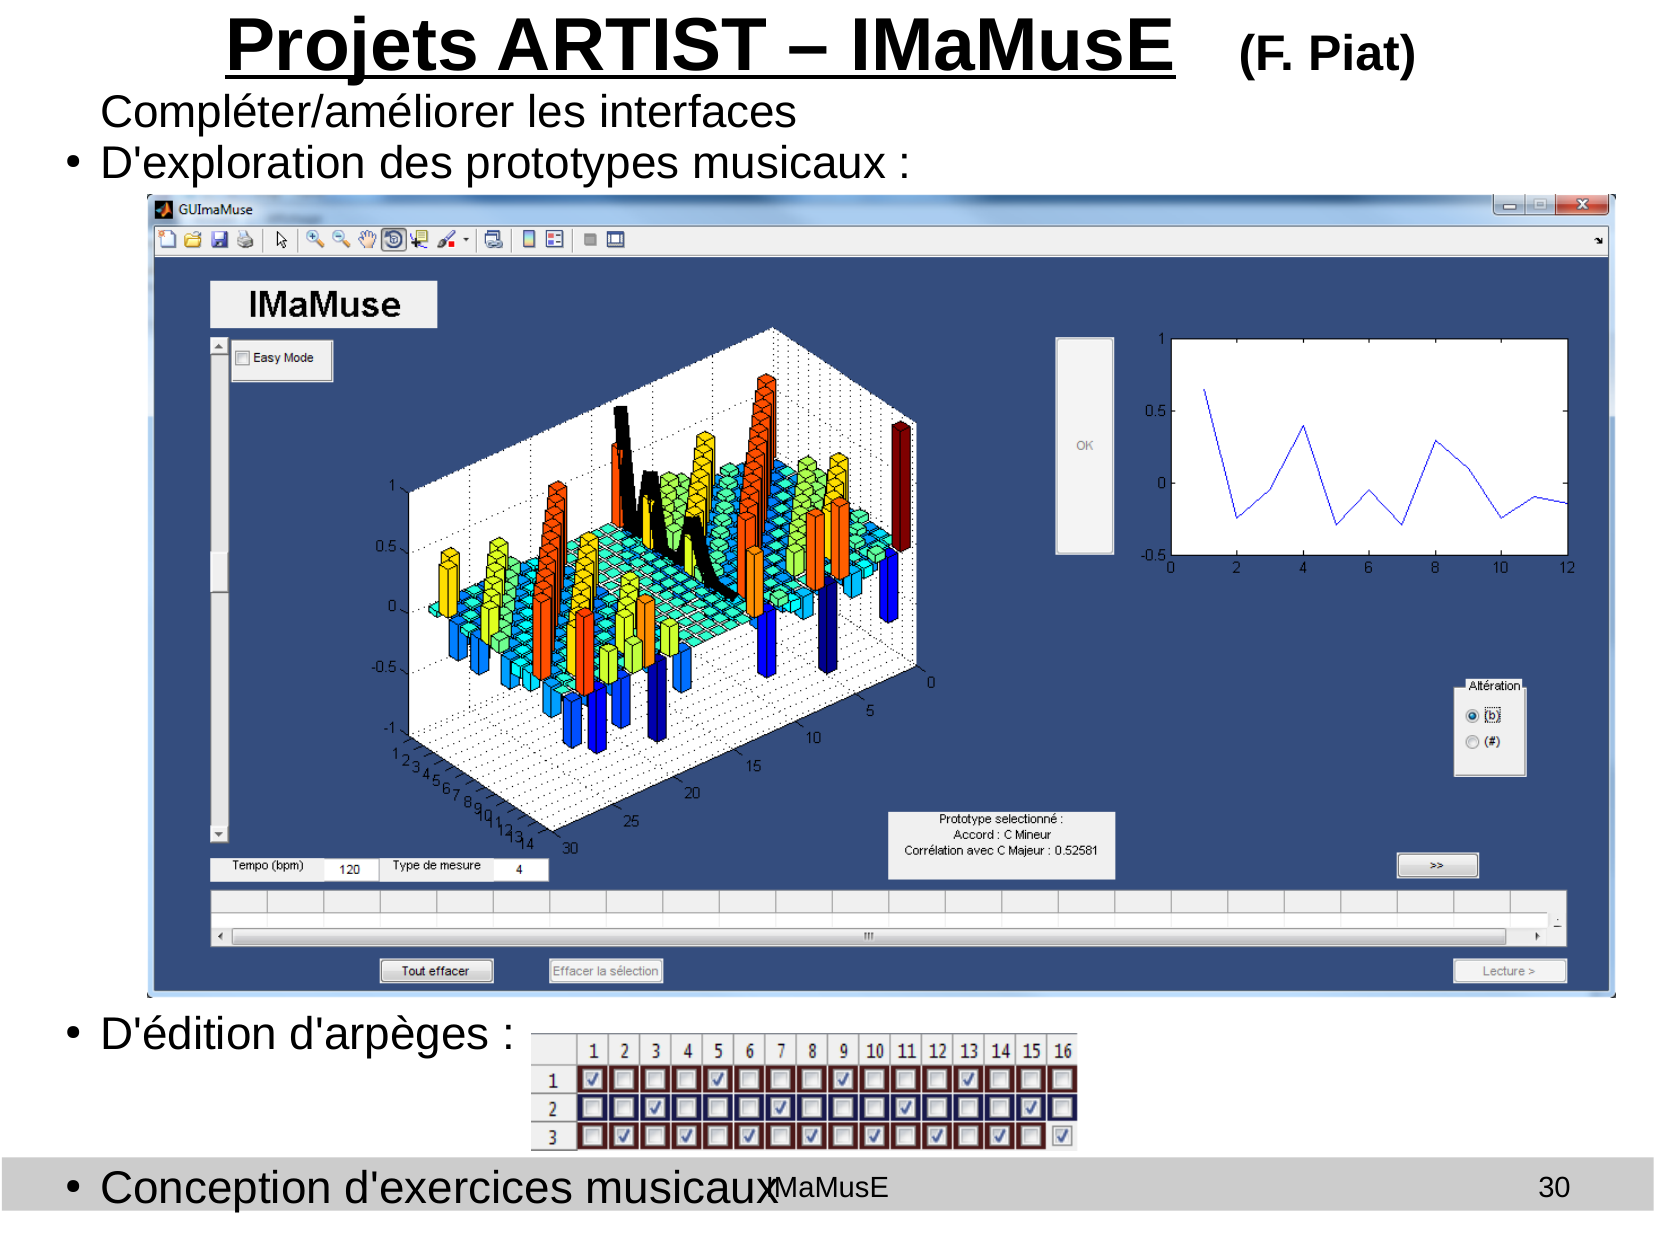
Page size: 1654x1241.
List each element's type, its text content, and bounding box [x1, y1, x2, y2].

title Projets ARTIST – IMaMusE (F. Piat) [76, 0, 1565, 88]
picture [147, 194, 1616, 998]
picture [531, 1033, 1079, 1151]
subtitle Compléter/améliorer les interfaces D'exploration des prototypes musicaux : D'édition d'arpèges : Conception d'exercices musicaux [29, 88, 1625, 1211]
